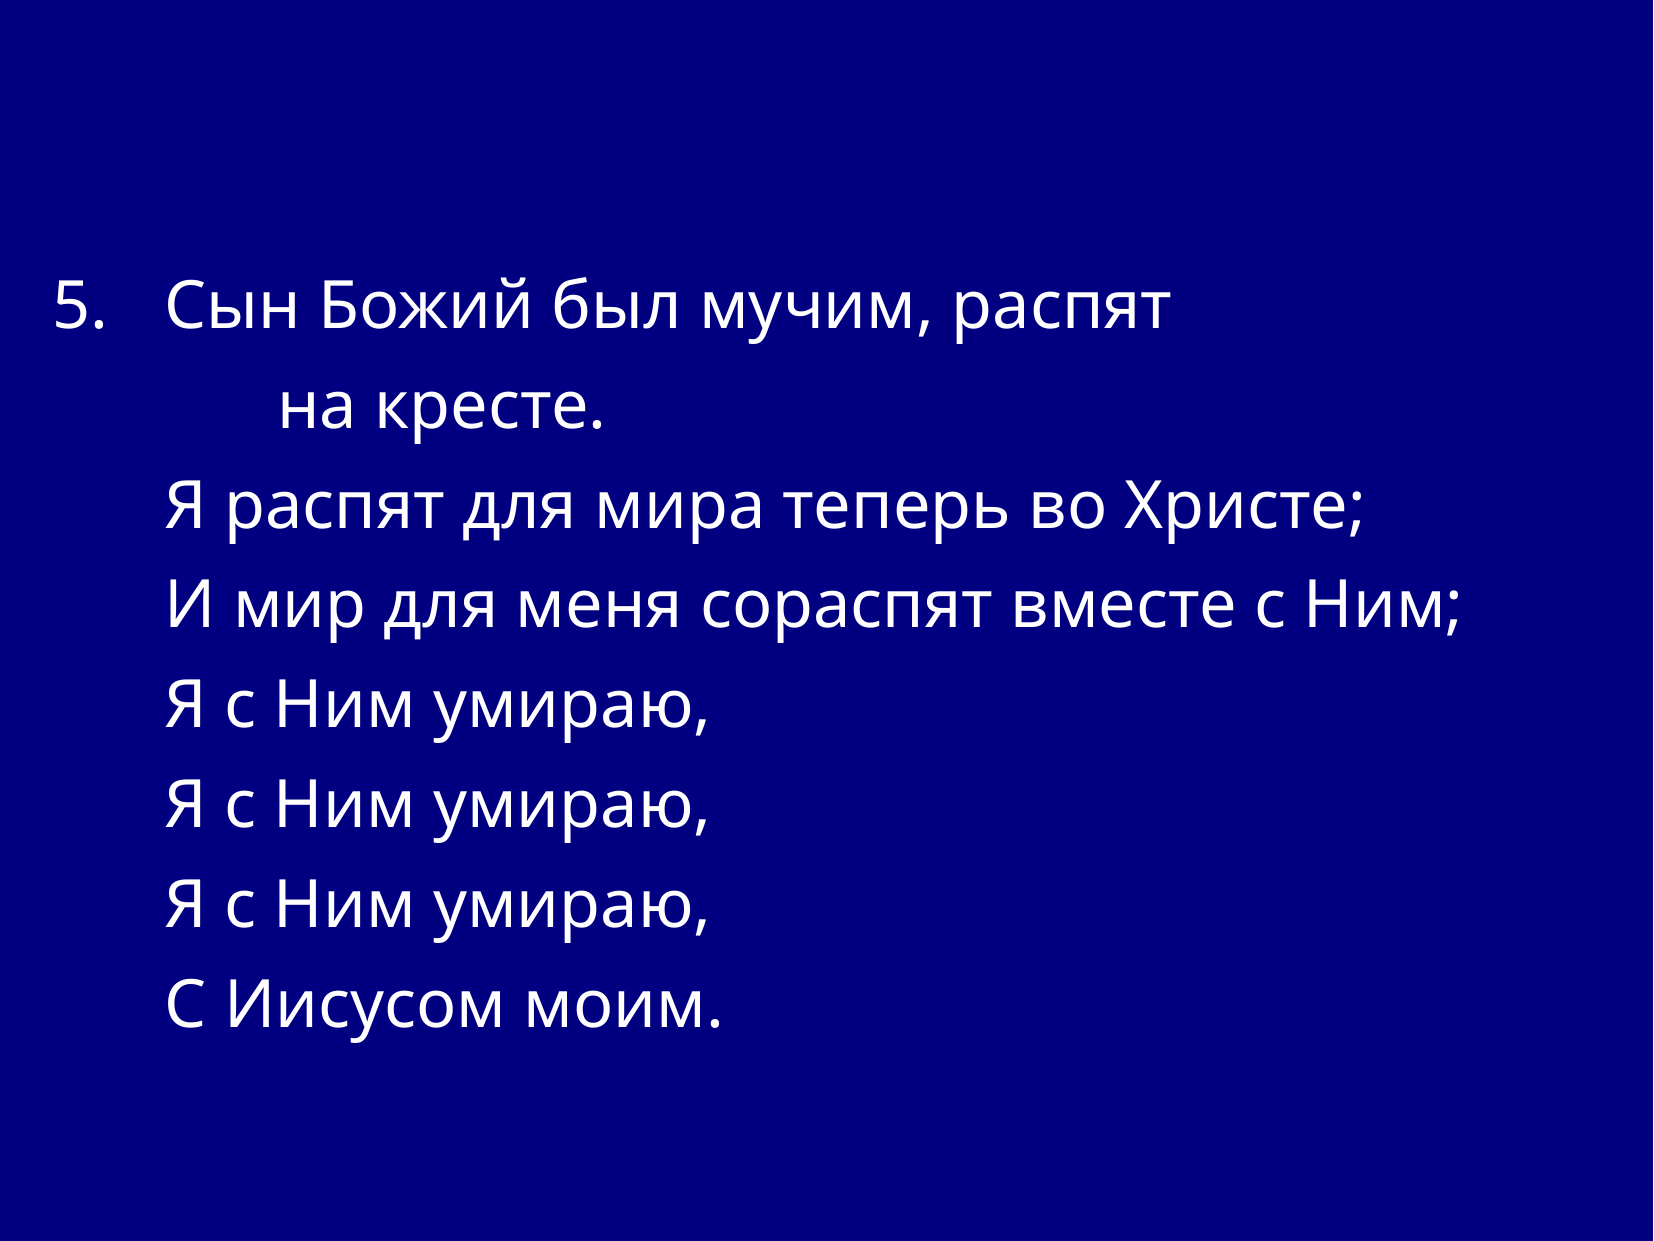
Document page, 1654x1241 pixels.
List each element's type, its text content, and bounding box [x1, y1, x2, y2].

text_box 5. Сын Божий был мучим, распят на кресте. Я распят для мира теперь во Христе; И мир для меня сораспят вместе с Ним; Я с Ним умираю, Я с Ним умираю, Я с Ним умираю, С Иисусом моим. [37, 150, 1653, 1163]
